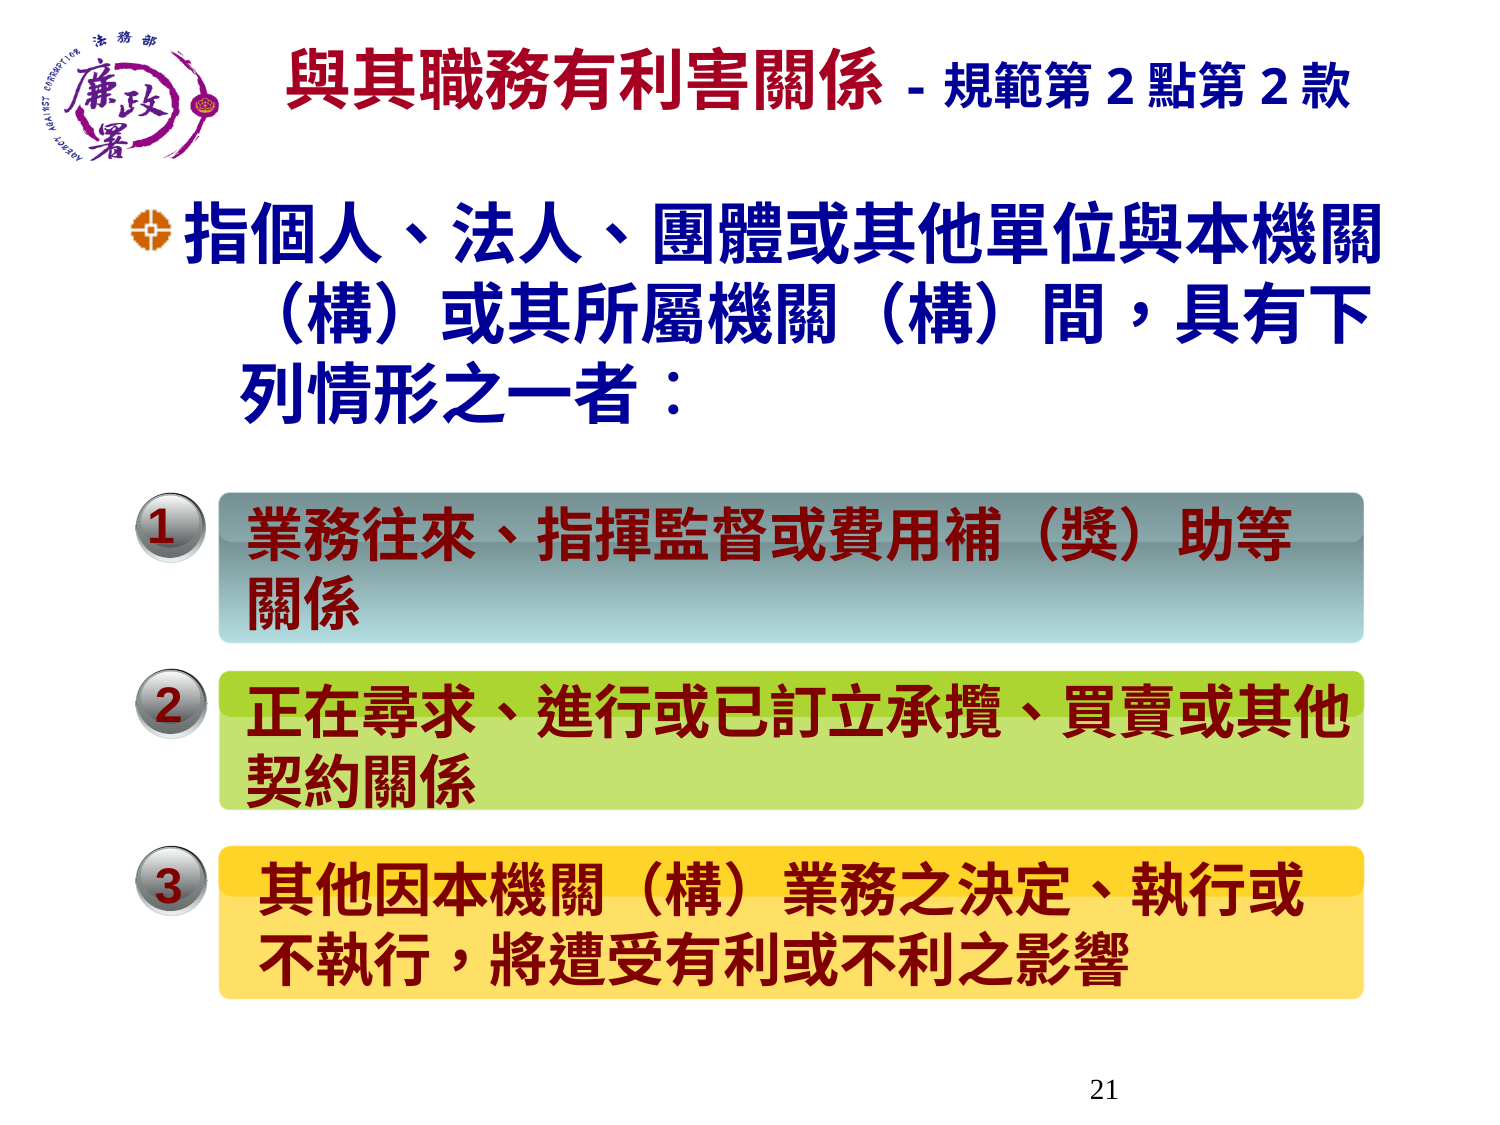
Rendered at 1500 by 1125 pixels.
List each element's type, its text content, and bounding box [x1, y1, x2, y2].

text_box [202, 862, 208, 900]
text_box [218, 670, 230, 811]
text_box 其他因本機關（構）業務之決定、執行或不執行，將遭受有利或不利之影響 [242, 846, 1341, 1002]
text_box 業務往來、指揮監督或費用補（獎）助等關係 [230, 490, 1317, 646]
text_box [218, 492, 230, 644]
text_box 2 [135, 664, 202, 740]
text_box 1 [127, 485, 195, 561]
text_box [218, 845, 1365, 1000]
list 指個人、法人、團體或其他單位與本機關（構）或其所屬機關（構）間，具有下列情形之一者： [112, 184, 1436, 457]
text_box [202, 685, 208, 723]
text_box 3 [135, 845, 202, 921]
text_box [1074, 1037, 1388, 1113]
text_box [195, 502, 206, 554]
text_box [1317, 492, 1365, 644]
title 與其職務有利害關係-規範第2點第2款 [159, 0, 1477, 126]
text_box 正在尋求、進行或已訂立承攬、買賣或其他契約關係 [230, 667, 1377, 823]
